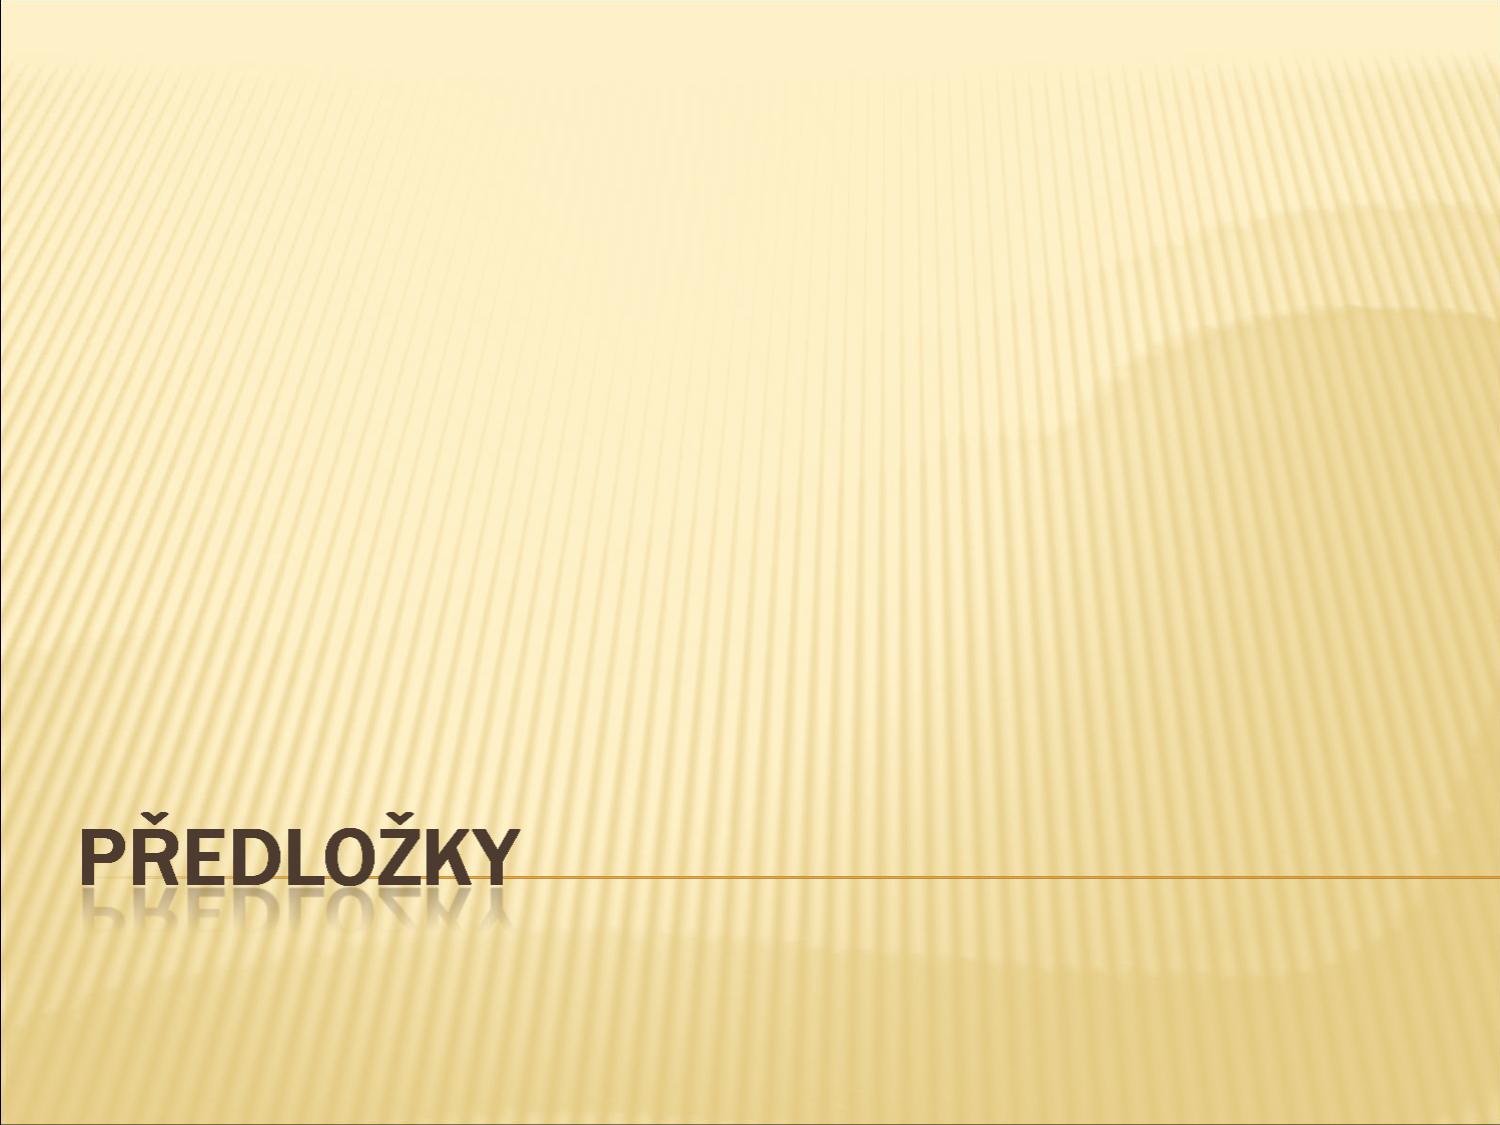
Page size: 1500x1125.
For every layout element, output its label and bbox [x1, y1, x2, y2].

text_box [24, 778, 1452, 998]
picture [0, 0, 1500, 1125]
